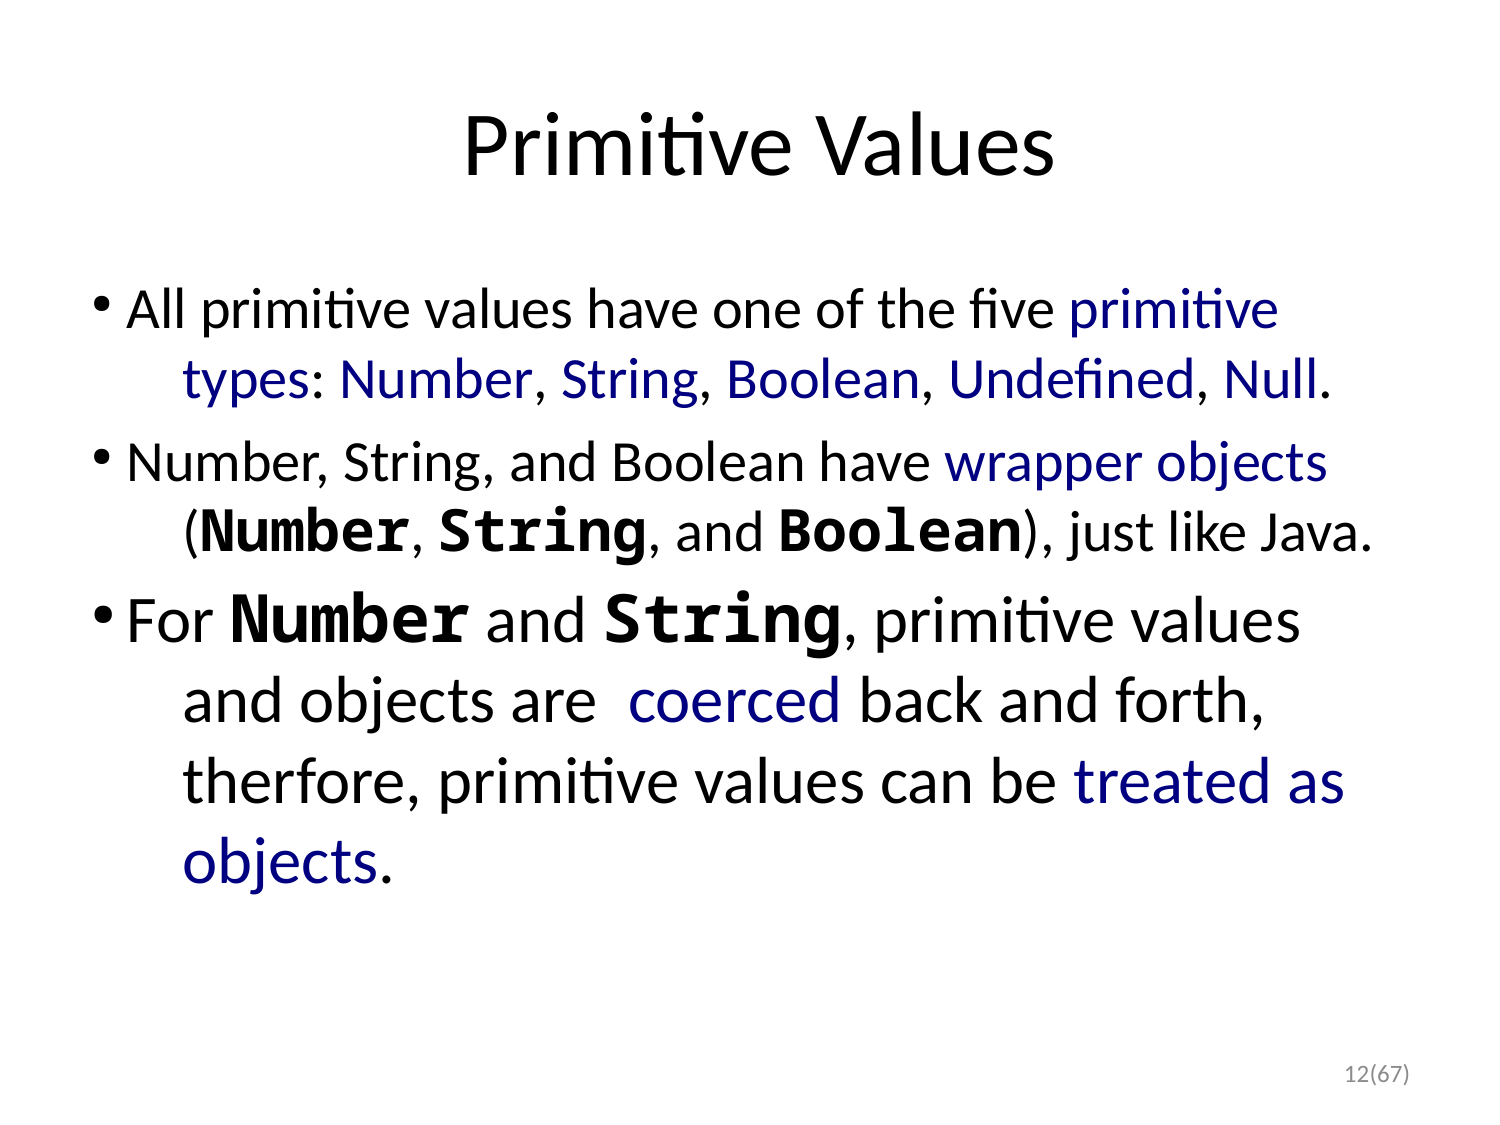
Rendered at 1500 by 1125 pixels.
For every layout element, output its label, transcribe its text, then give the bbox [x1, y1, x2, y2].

list All primitive values have one of the five primitive types: Number, String, Boolean, Undefined, Null. Number, String, and Boolean have wrapper objects (Number, String, and Boolean), just like Java. For Number and String, primitive values and objects are coerced back and forth, therfore, primitive values can be treated as objects. [75, 262, 1425, 1005]
title Primitive Values [75, 45, 1425, 233]
